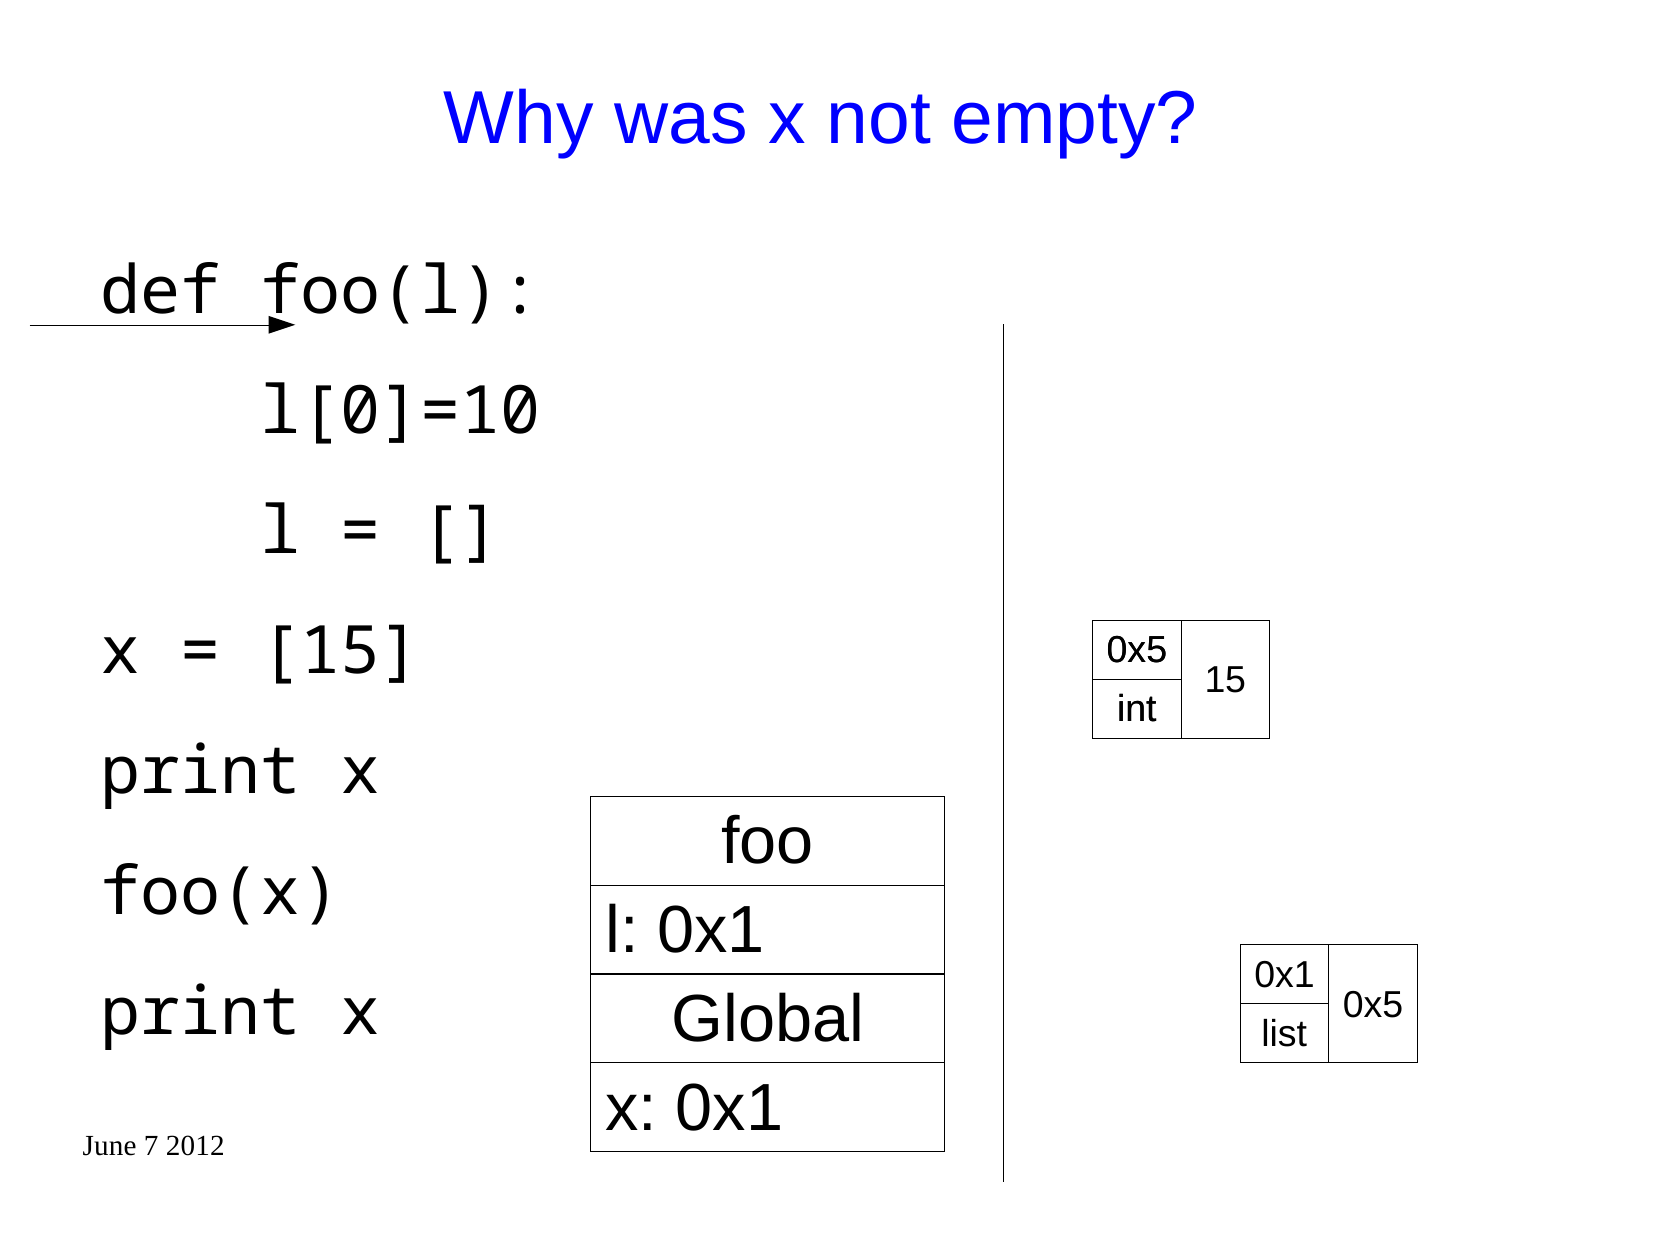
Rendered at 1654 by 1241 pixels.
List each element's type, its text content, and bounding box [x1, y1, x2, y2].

title Why was x not empty? [76, 58, 1565, 178]
list def foo(l): l[0]=10 l = [] x = [15] print x foo(x) print x [29, 241, 756, 886]
text_box foo [590, 796, 945, 885]
text_box 0x1 [1240, 944, 1328, 1004]
text_box int [1092, 680, 1182, 739]
text_box l: 0x1 [591, 886, 799, 973]
text_box 0x5 [1092, 620, 1182, 680]
text_box Global [590, 973, 945, 1062]
text_box x: 0x1 [591, 1063, 817, 1151]
text_box list [1240, 1004, 1328, 1063]
text_box 0x5 [1328, 944, 1418, 1063]
text_box 15 [1182, 620, 1270, 739]
